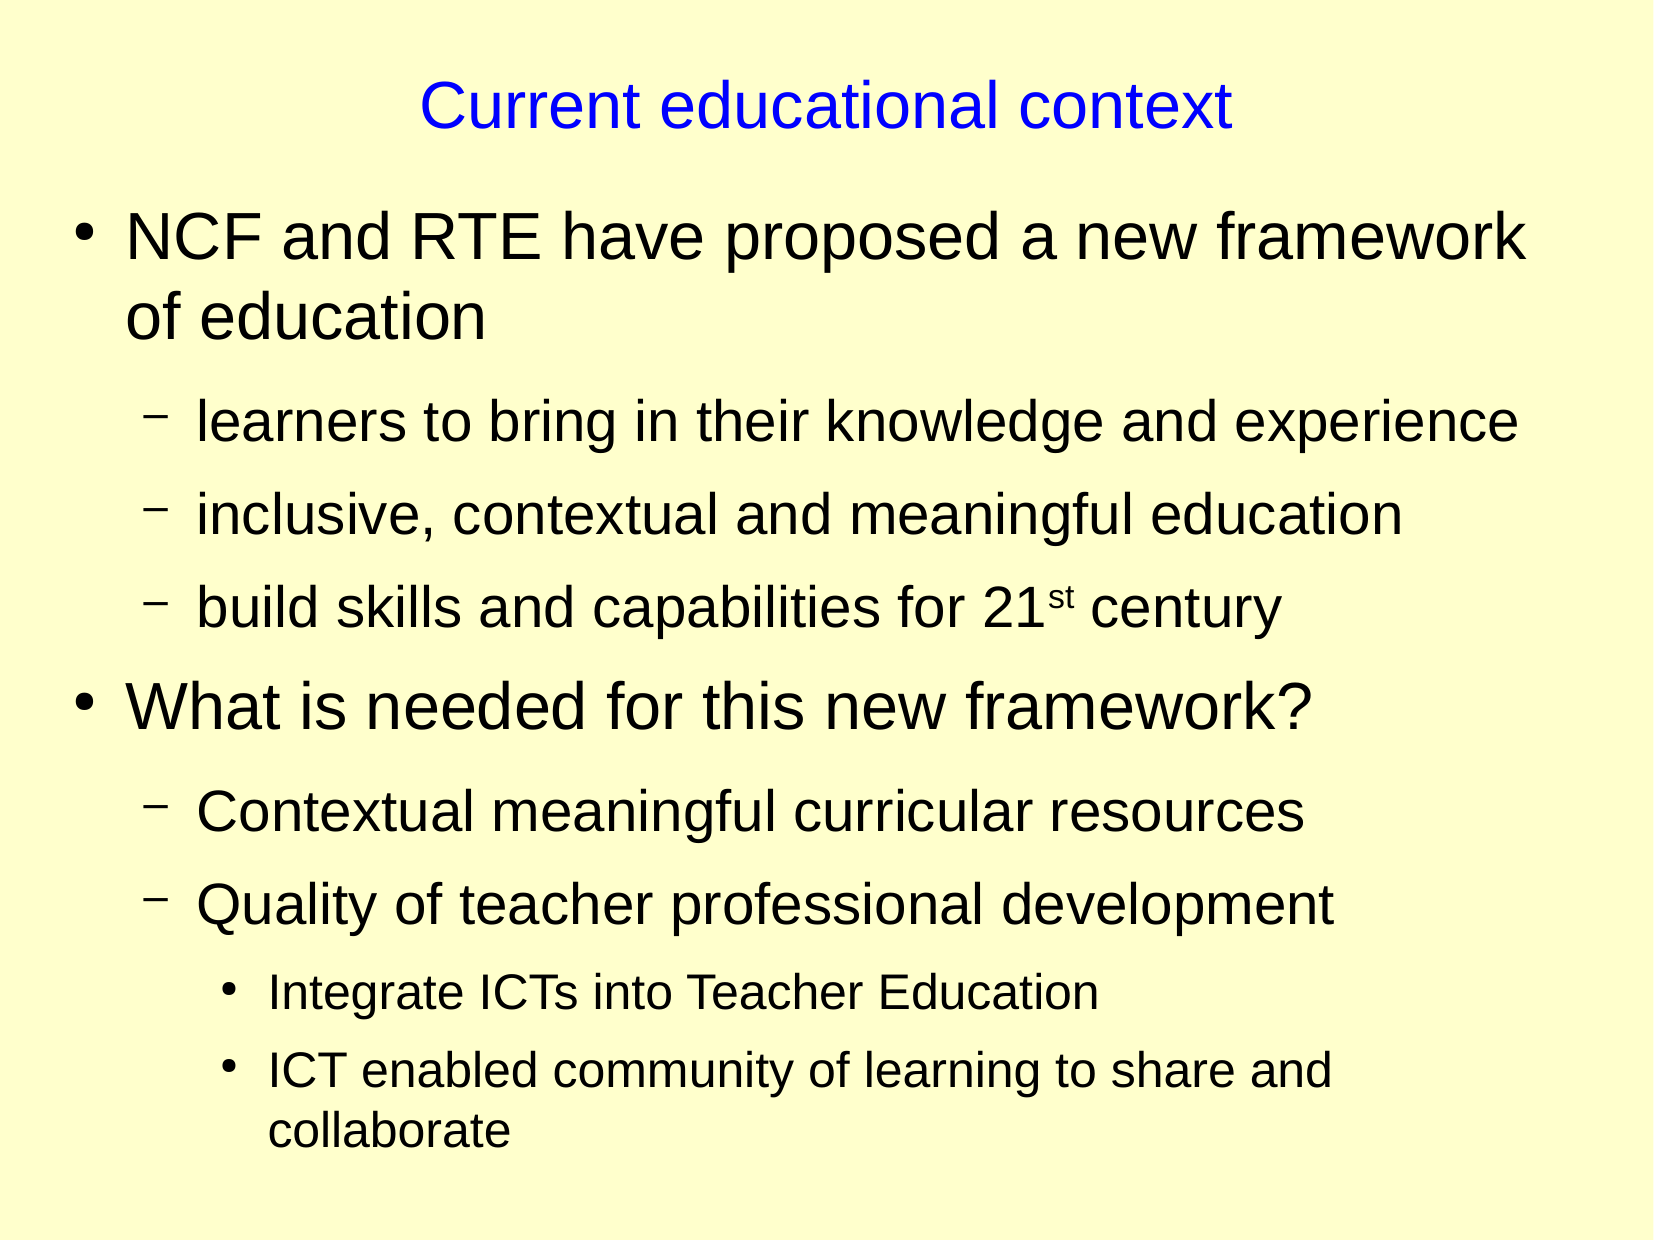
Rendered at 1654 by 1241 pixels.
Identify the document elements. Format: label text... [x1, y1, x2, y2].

list NCF and RTE have proposed a new framework of education learners to bring in their knowledge and experience inclusive, contextual and meaningful education build skills and capabilities for 21st century What is needed for this new framework? Contextual meaningful curricular resources Quality of teacher professional development Integrate ICTs into Teacher Education ICT enabled community of learning to share and collaborate [54, 189, 1571, 1176]
title Current educational context [82, 43, 1571, 166]
